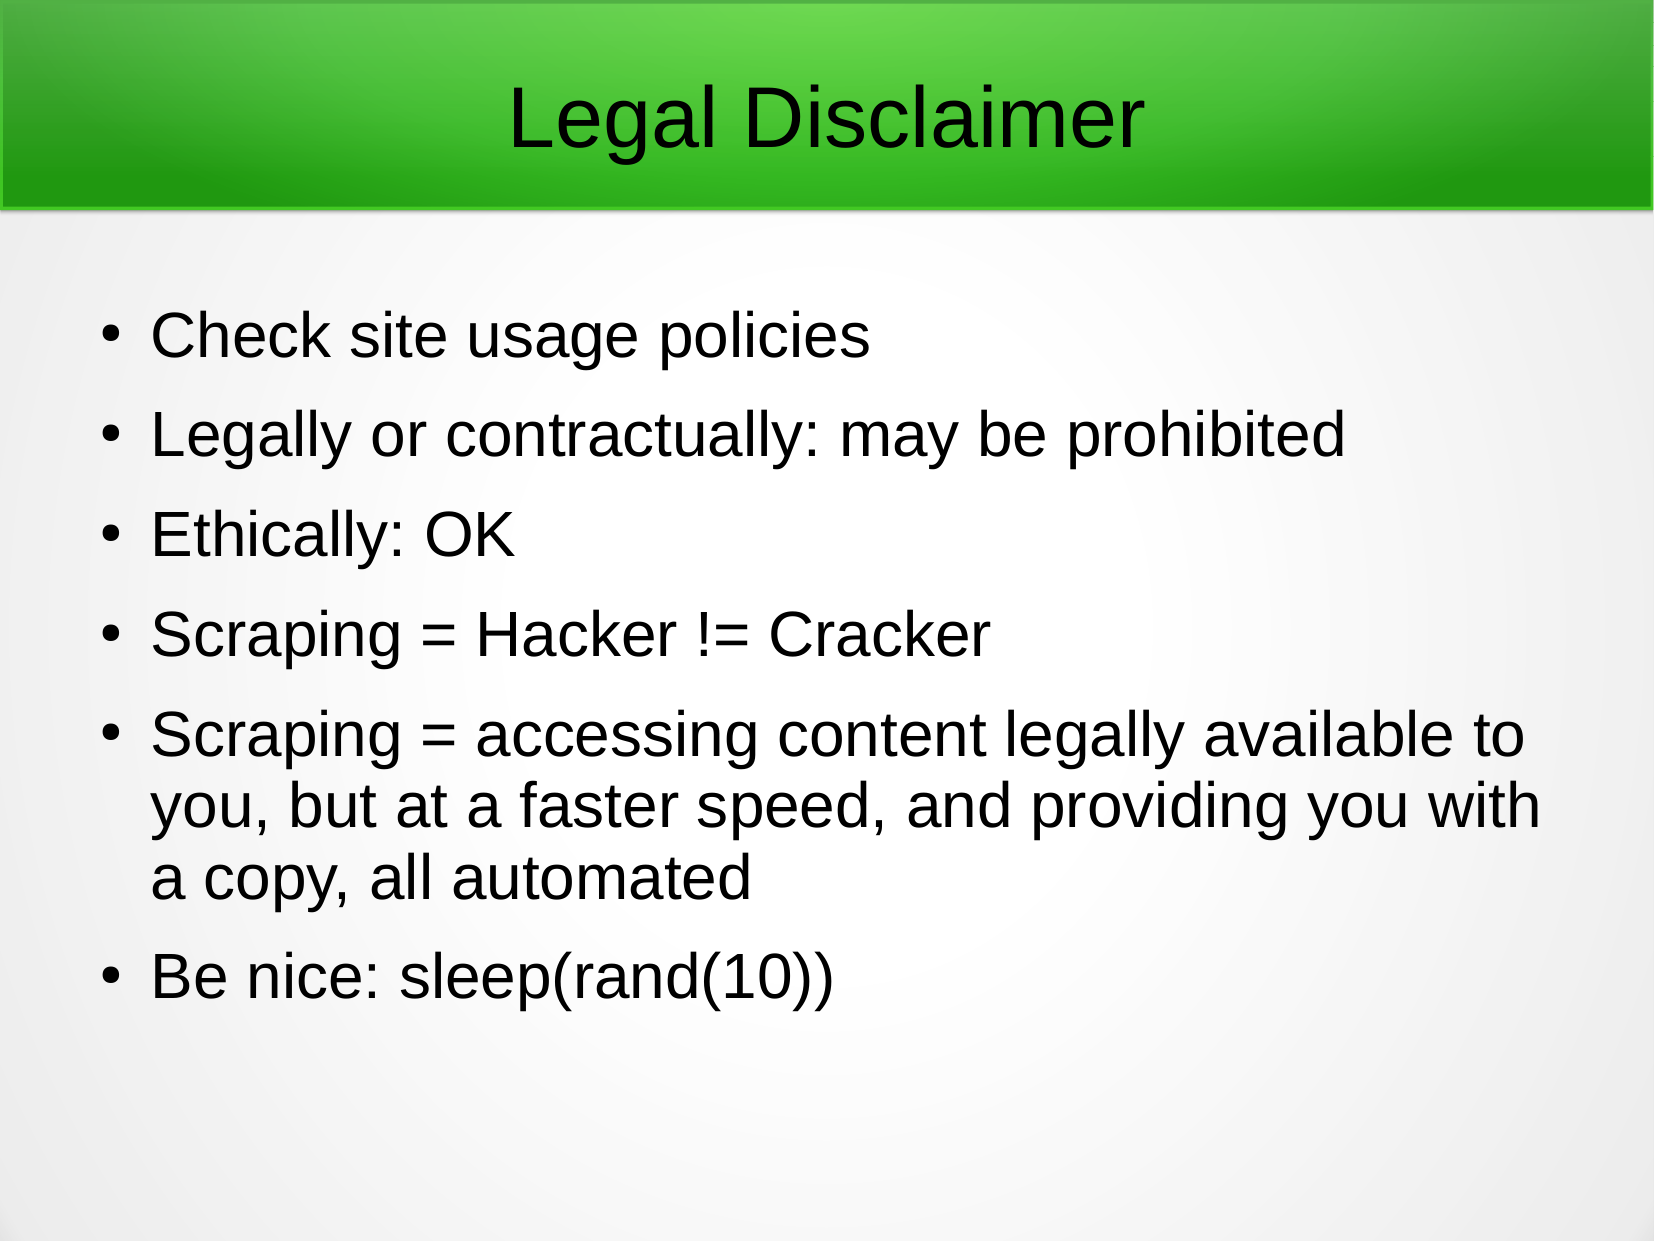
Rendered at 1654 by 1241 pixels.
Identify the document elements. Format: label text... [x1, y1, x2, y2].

list Check site usage policies Legally or contractually: may be prohibited Ethically: OK Scraping = Hacker != Cracker Scraping = accessing content legally available to you, but at a faster speed, and providing you with a copy, all automated Be nice: sleep(rand(10)) [82, 299, 1571, 1019]
title Legal Disclaimer [82, 47, 1571, 189]
